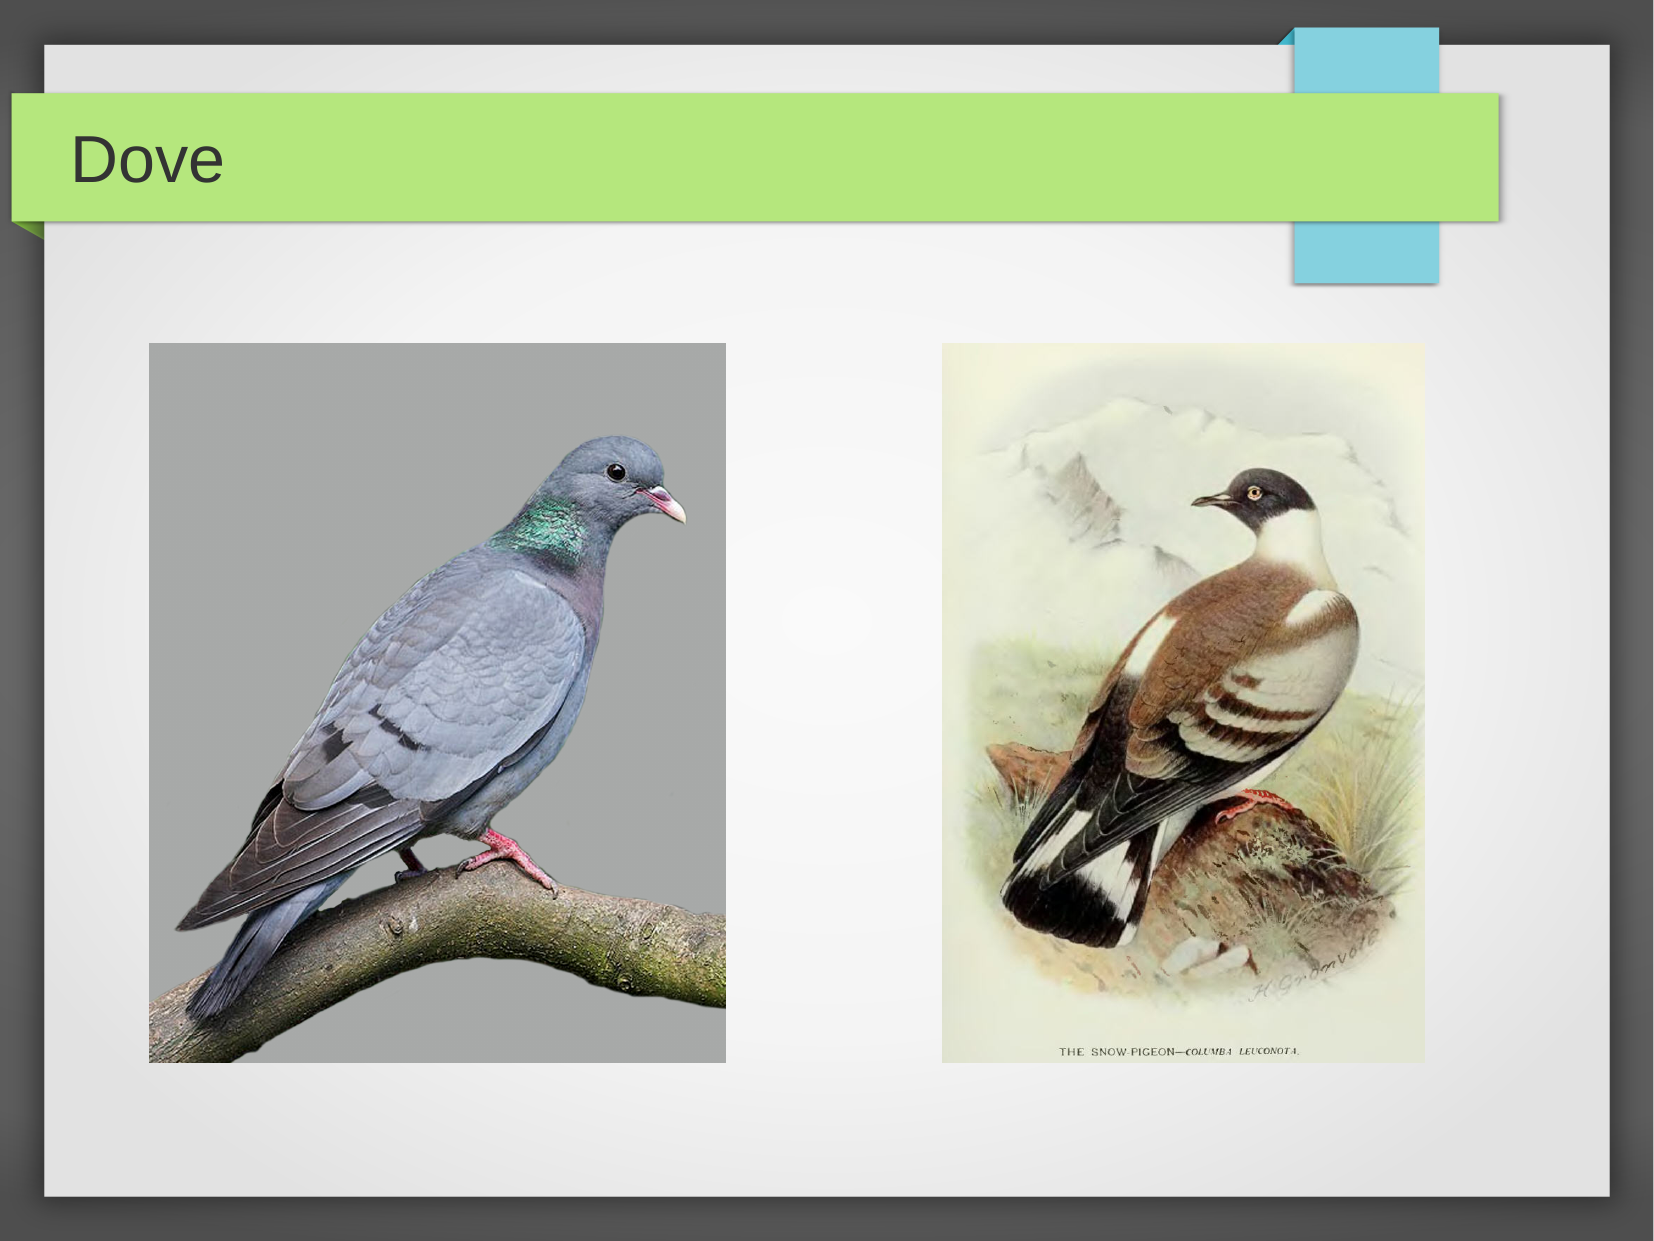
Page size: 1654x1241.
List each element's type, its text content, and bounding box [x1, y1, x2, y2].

title Dove [70, 106, 1229, 213]
picture [0, 0, 1654, 1241]
